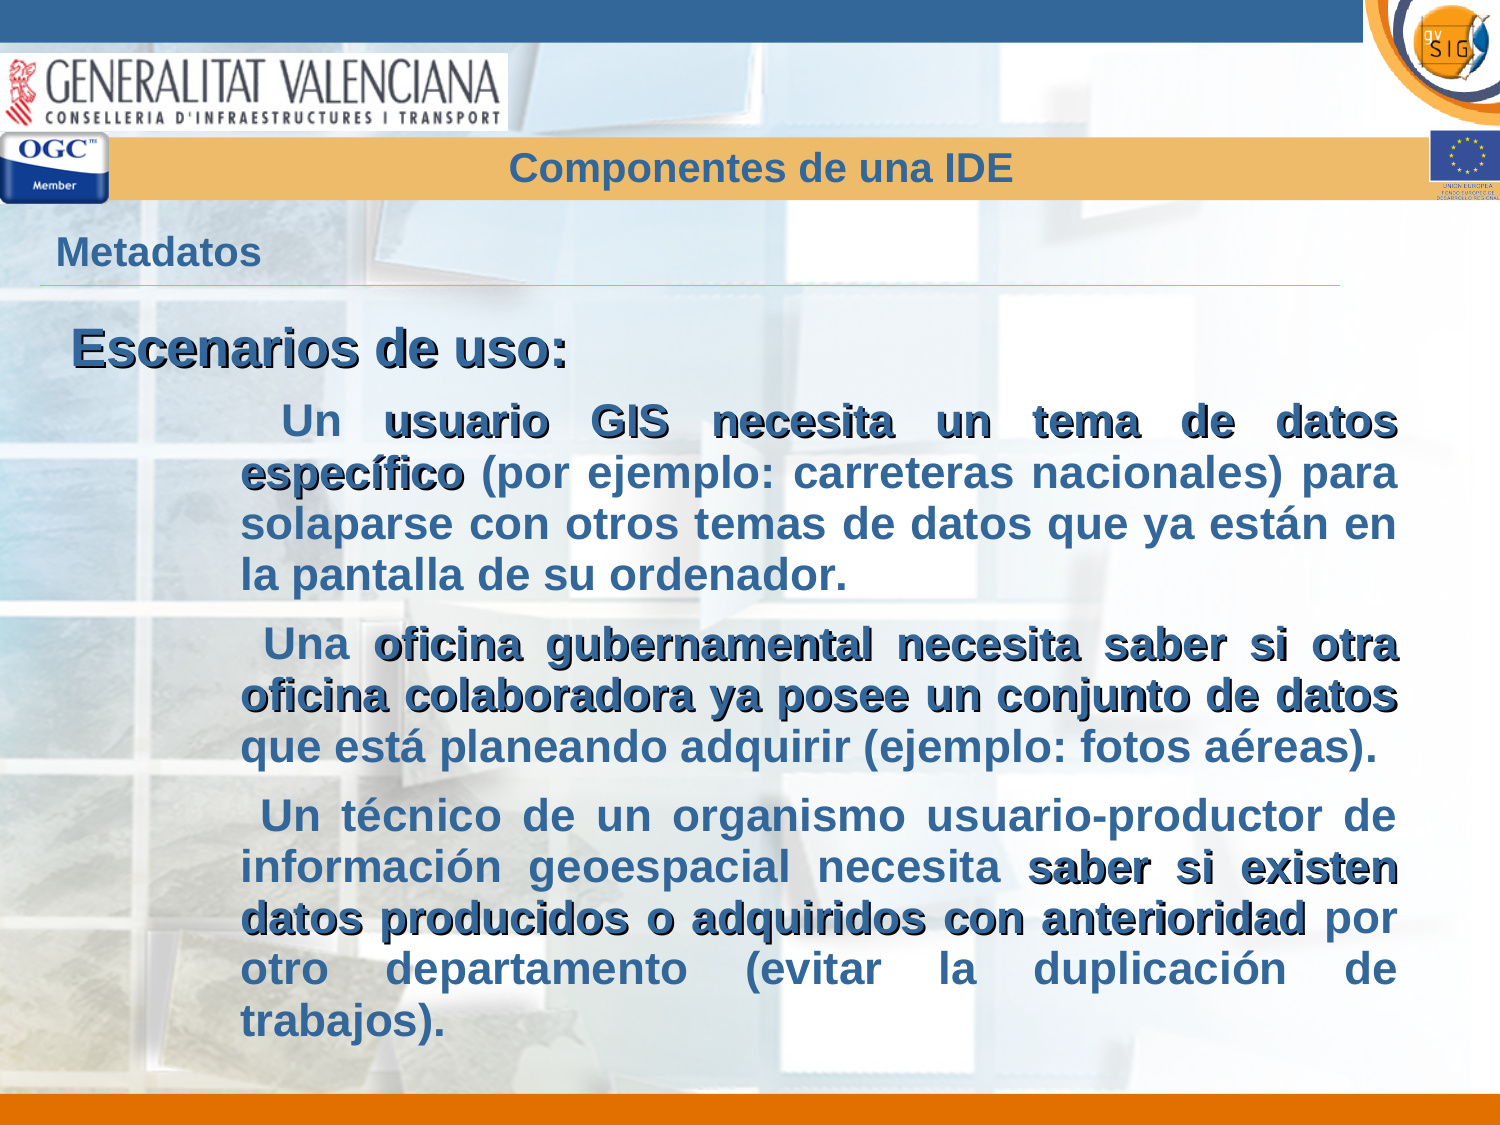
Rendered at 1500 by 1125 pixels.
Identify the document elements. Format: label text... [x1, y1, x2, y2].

picture [1363, 0, 1500, 127]
picture [0, 53, 508, 131]
picture [0, 132, 109, 204]
text_box Metadatos [40, 222, 1196, 286]
text_box Componentes de una IDE [145, 146, 1389, 202]
text_box Escenarios de uso: Un usuario GIS necesita un tema de datos específico (por ejemplo: carreteras nacionales) para solaparse con otros temas de datos que ya están en la pantalla de su ordenador. Una oficina gubernamental necesita saber si otra oficina colaboradora ya posee un conjunto de datos que está planeando adquirir (ejemplo: fotos aéreas). Un técnico de un organismo usuario-productor de información geoespacial necesita saber si existen datos producidos o adquiridos con anterioridad por otro departamento (evitar la duplicación de trabajos). [70, 317, 1399, 1060]
picture [1429, 129, 1500, 200]
